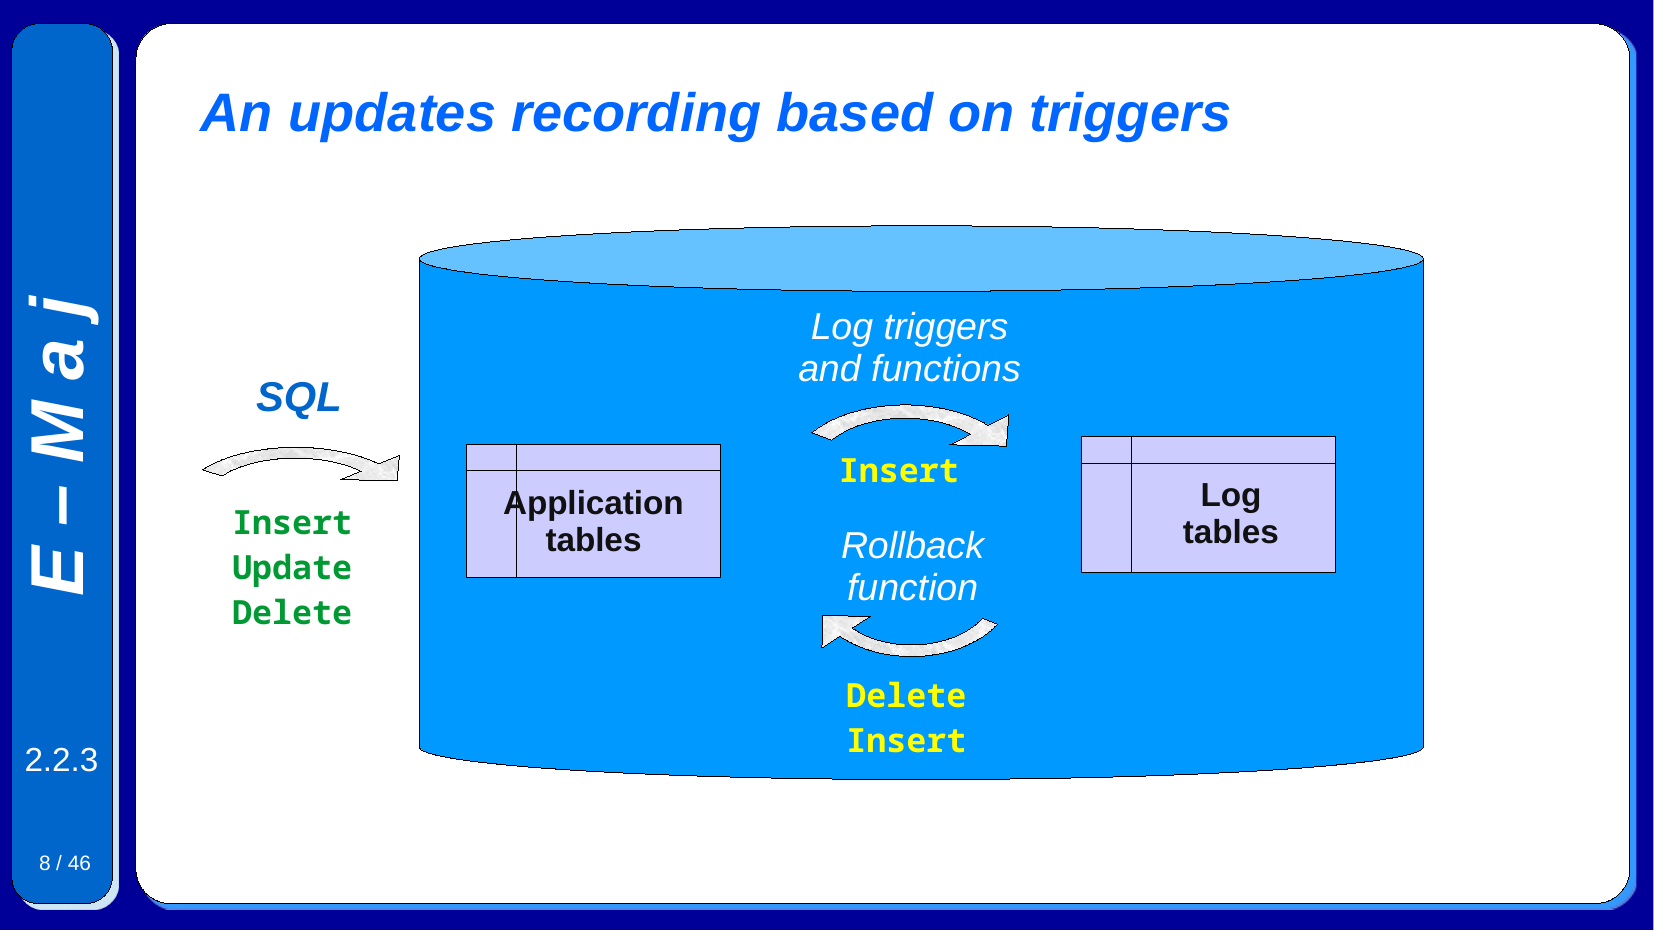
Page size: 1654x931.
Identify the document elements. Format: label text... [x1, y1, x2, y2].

text_box Rollback function [755, 516, 1070, 616]
text_box Log triggers and functions [761, 298, 1058, 398]
text_box Insert [817, 439, 981, 494]
text_box Delete Insert [802, 664, 1010, 759]
text_box [202, 447, 400, 481]
text_box Insert Update Delete [183, 491, 402, 626]
text_box Log tables [1138, 468, 1323, 561]
text_box Application tables [448, 476, 739, 569]
title An updates recording based on triggers [200, 34, 1575, 191]
text_box [419, 260, 1424, 780]
text_box SQL [194, 366, 404, 428]
